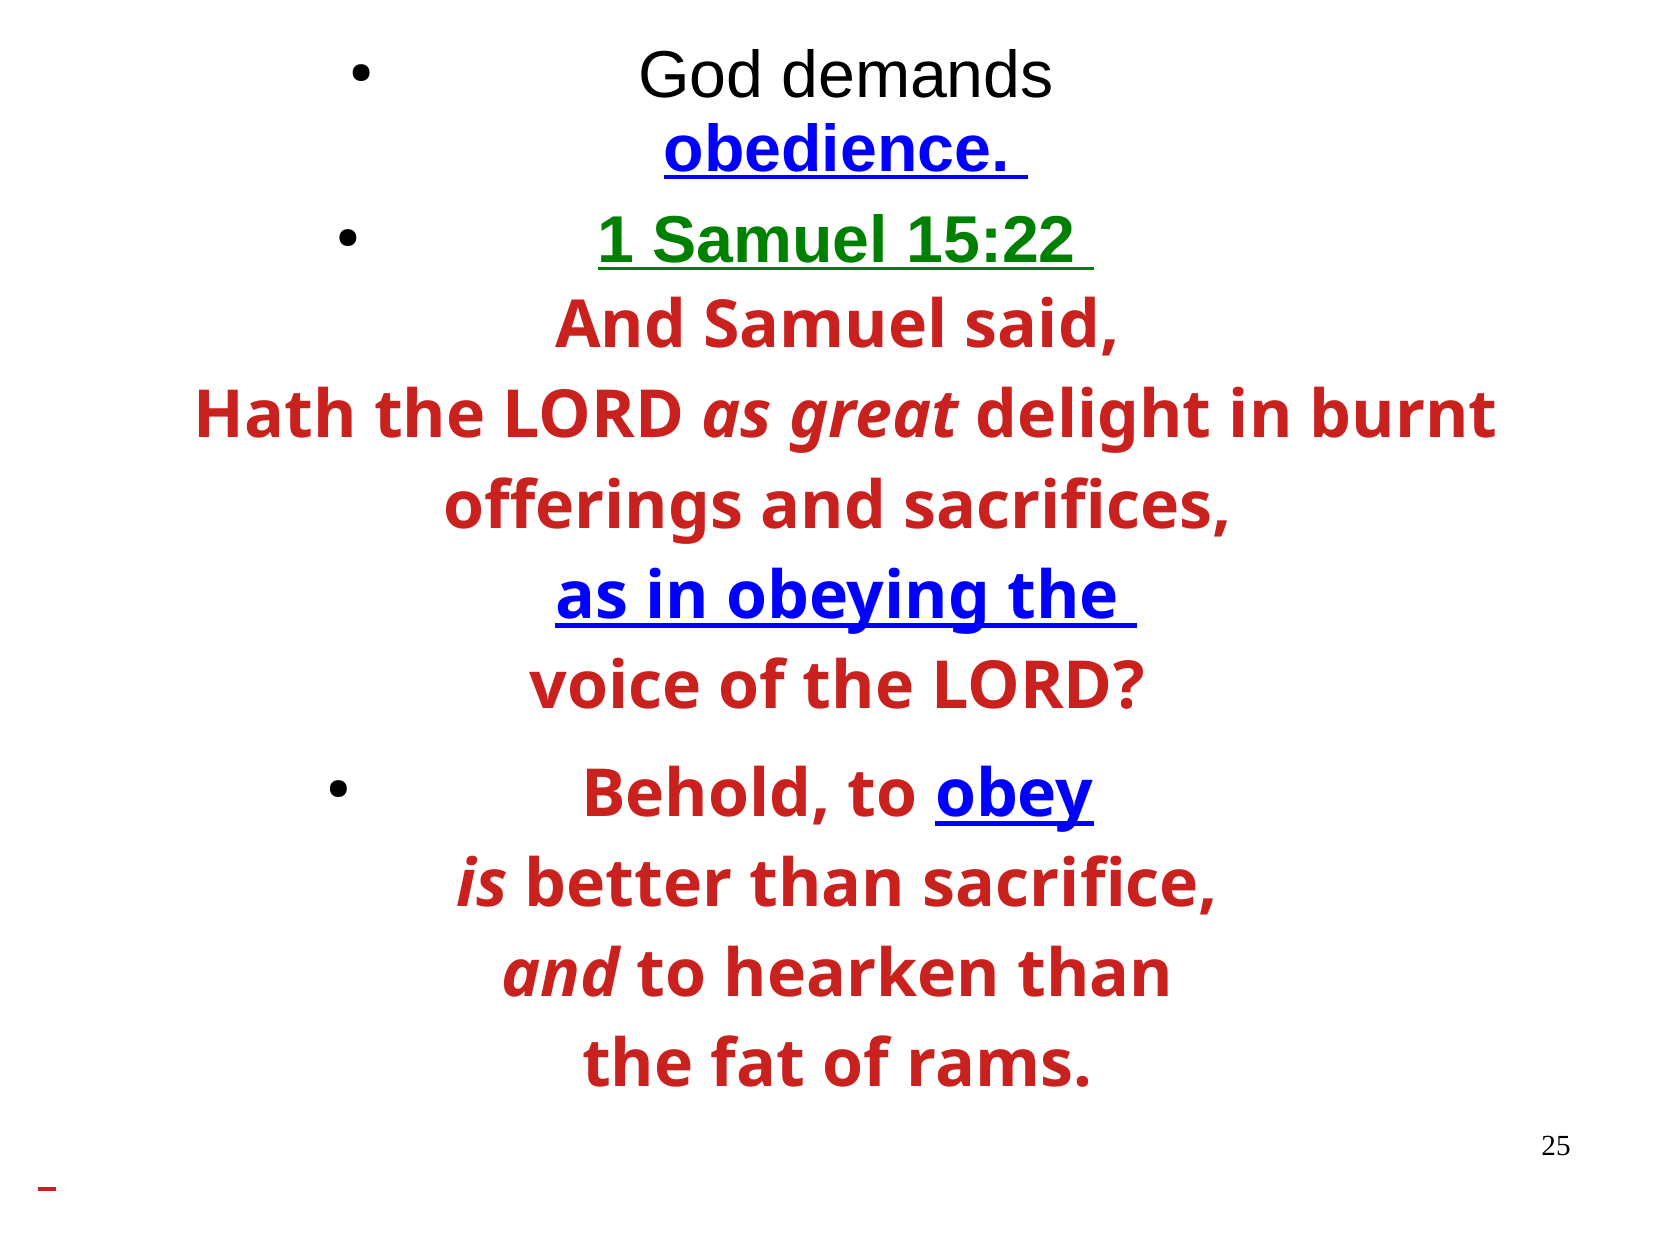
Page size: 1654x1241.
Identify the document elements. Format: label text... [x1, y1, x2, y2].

list God demands obedience. 1 Samuel 15:22 And Samuel said, Hath the LORD as great delight in burnt offerings and sacrifices, as in obeying the voice of the LORD? Behold, to obey is better than sacrifice, and to hearken than the fat of rams. [37, 37, 1613, 1201]
